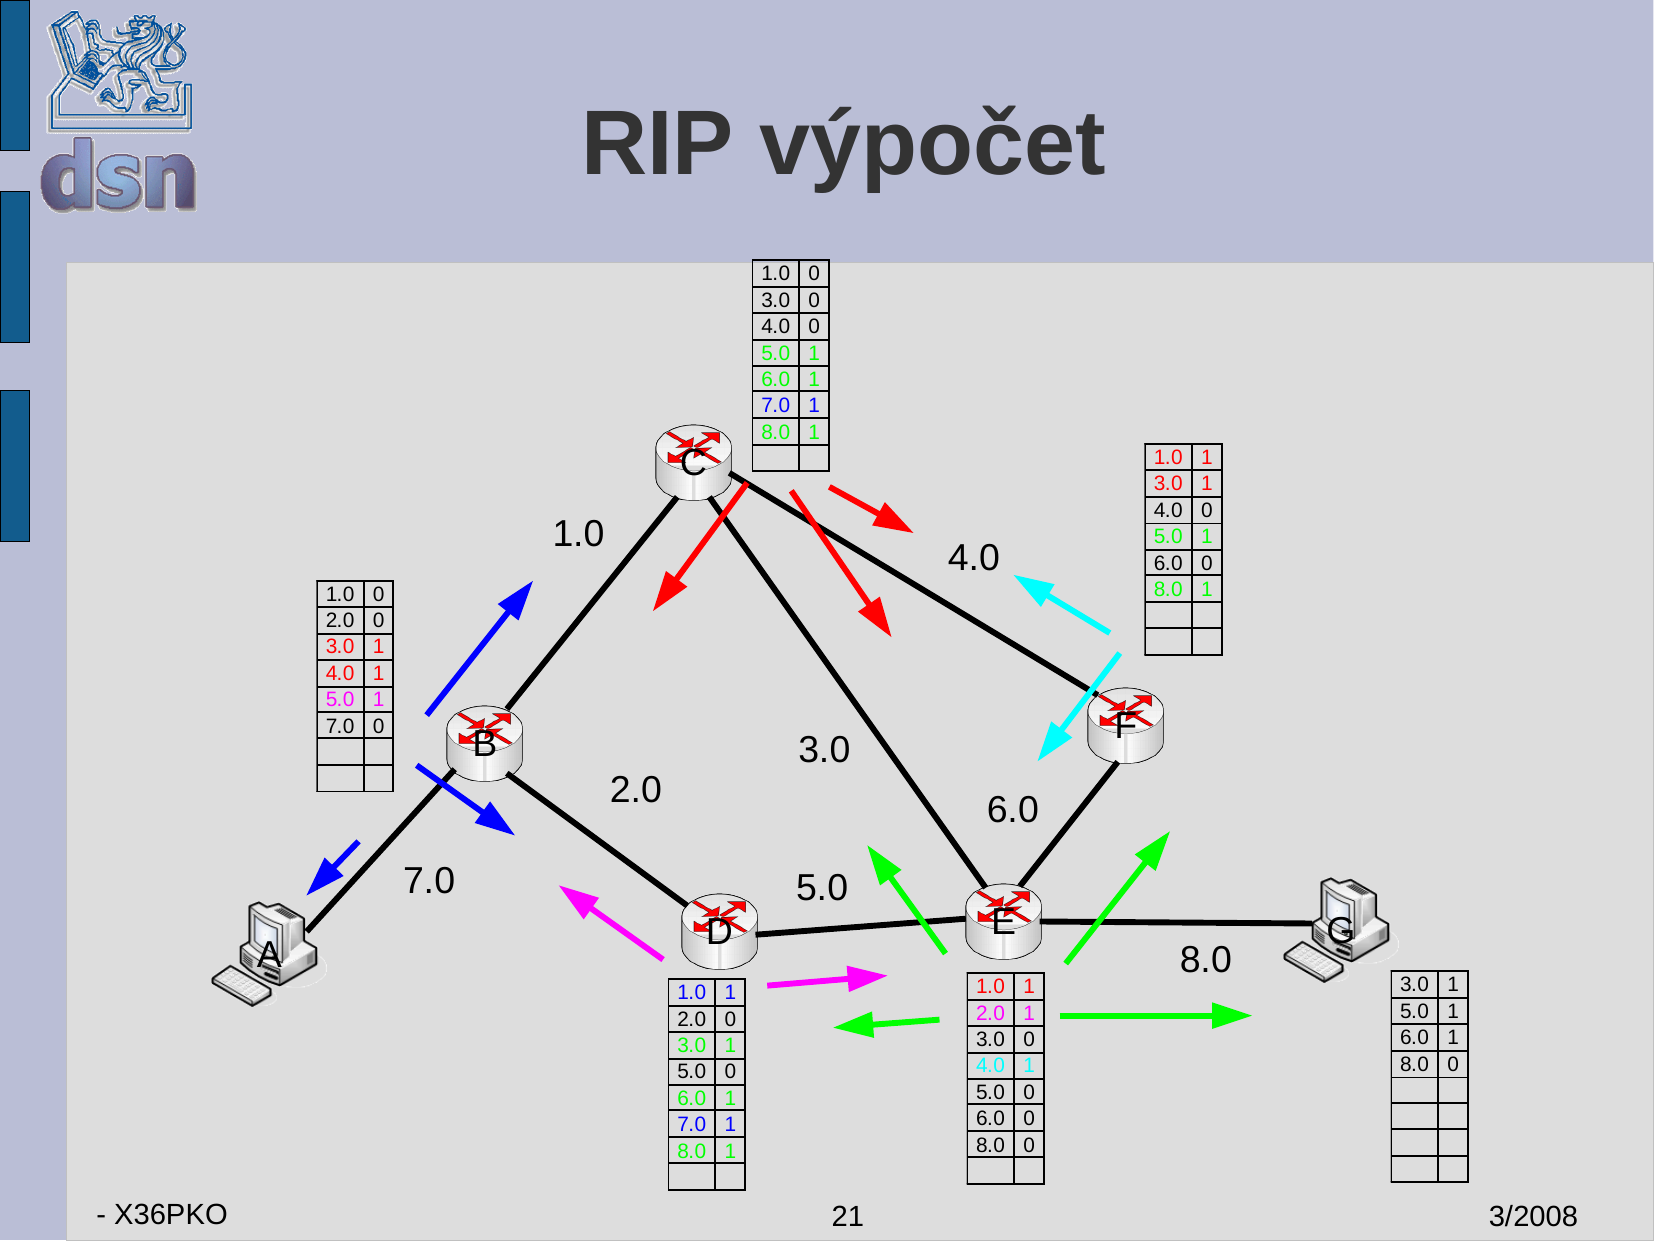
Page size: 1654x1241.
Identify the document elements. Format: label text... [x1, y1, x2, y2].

text_box 1.0 [537, 505, 620, 563]
title RIP výpočet [210, 39, 1478, 247]
picture [965, 883, 1042, 960]
picture [681, 893, 758, 970]
picture [211, 901, 327, 1007]
chart [1144, 443, 1224, 657]
chart [1390, 970, 1470, 1185]
chart [668, 978, 747, 1192]
text_box 2.0 [595, 760, 677, 818]
picture [10, 10, 223, 230]
chart [316, 580, 396, 794]
picture [446, 705, 523, 782]
text_box 6.0 [972, 781, 1054, 839]
text_box 3.0 [783, 721, 866, 779]
chart [966, 972, 1046, 1187]
picture [655, 424, 732, 501]
text_box 5.0 [781, 859, 864, 917]
chart [752, 259, 831, 474]
picture [1283, 877, 1399, 983]
picture [1087, 687, 1164, 764]
text_box 8.0 [1165, 930, 1247, 988]
text_box 7.0 [388, 852, 471, 910]
text_box 4.0 [933, 528, 1015, 586]
